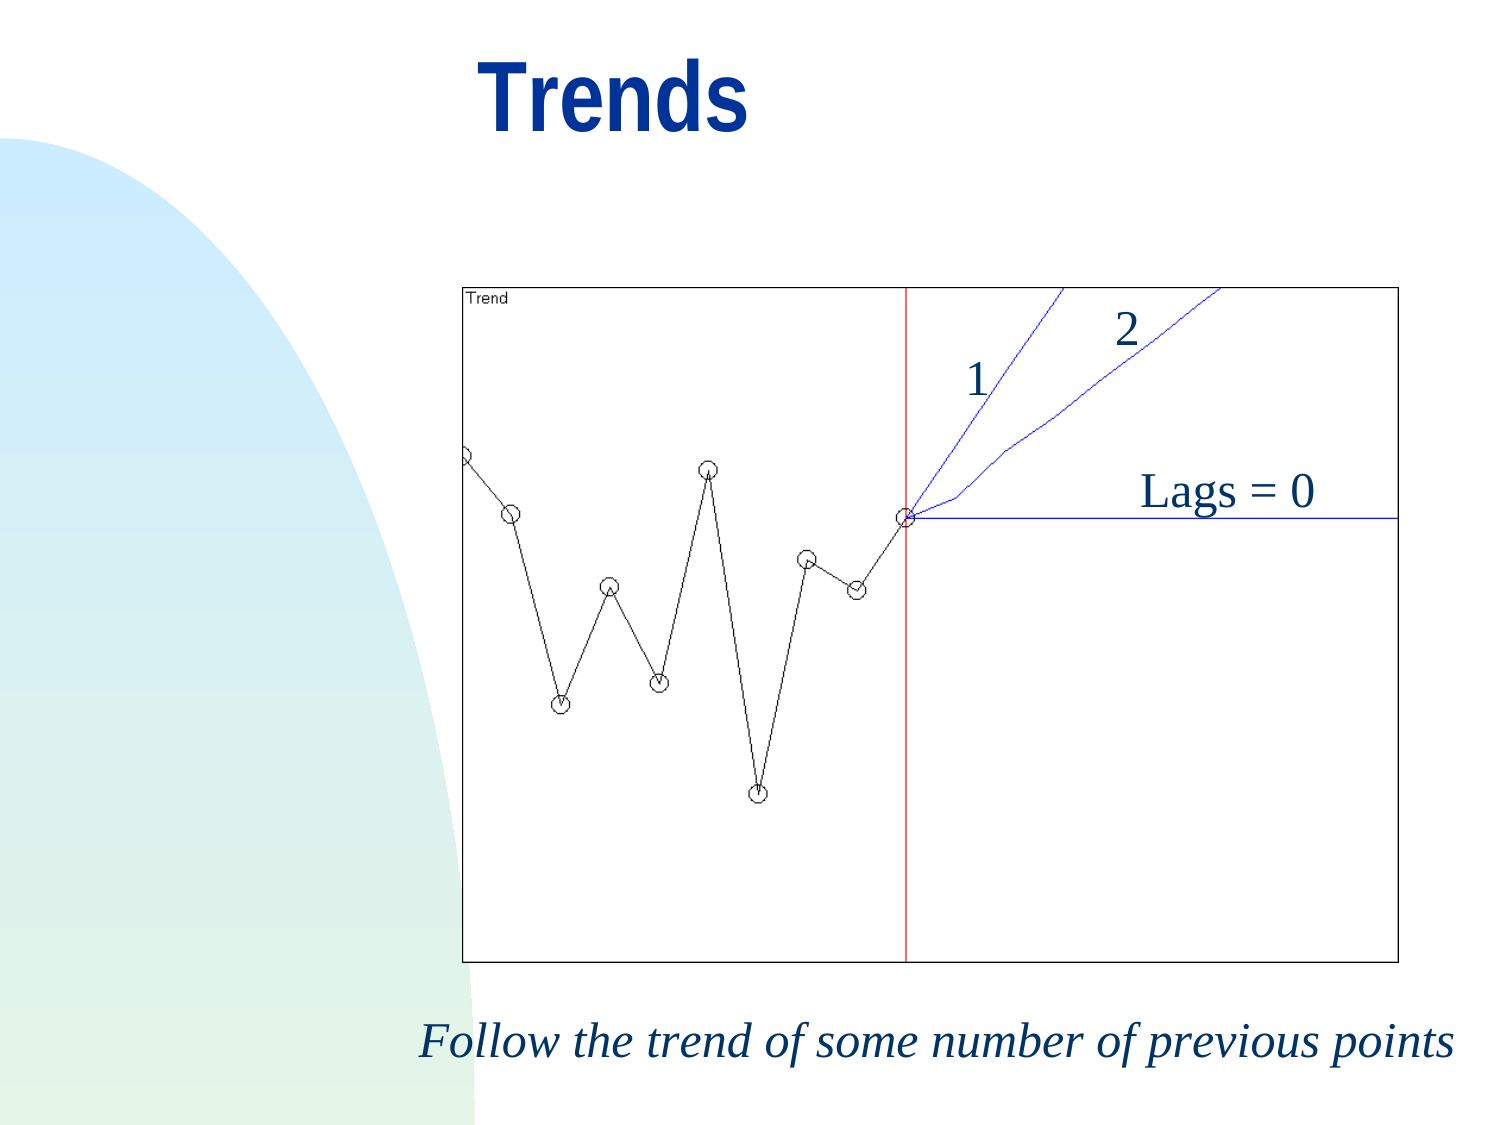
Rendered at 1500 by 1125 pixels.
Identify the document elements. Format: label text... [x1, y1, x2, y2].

text_box Follow the trend of some number of previous points [403, 999, 1471, 1076]
text_box Lags = 0 [1125, 449, 1331, 526]
text_box 2 [1100, 287, 1151, 363]
picture [462, 287, 1399, 963]
title Trends [462, 12, 1463, 201]
text_box 1 [950, 337, 1005, 413]
